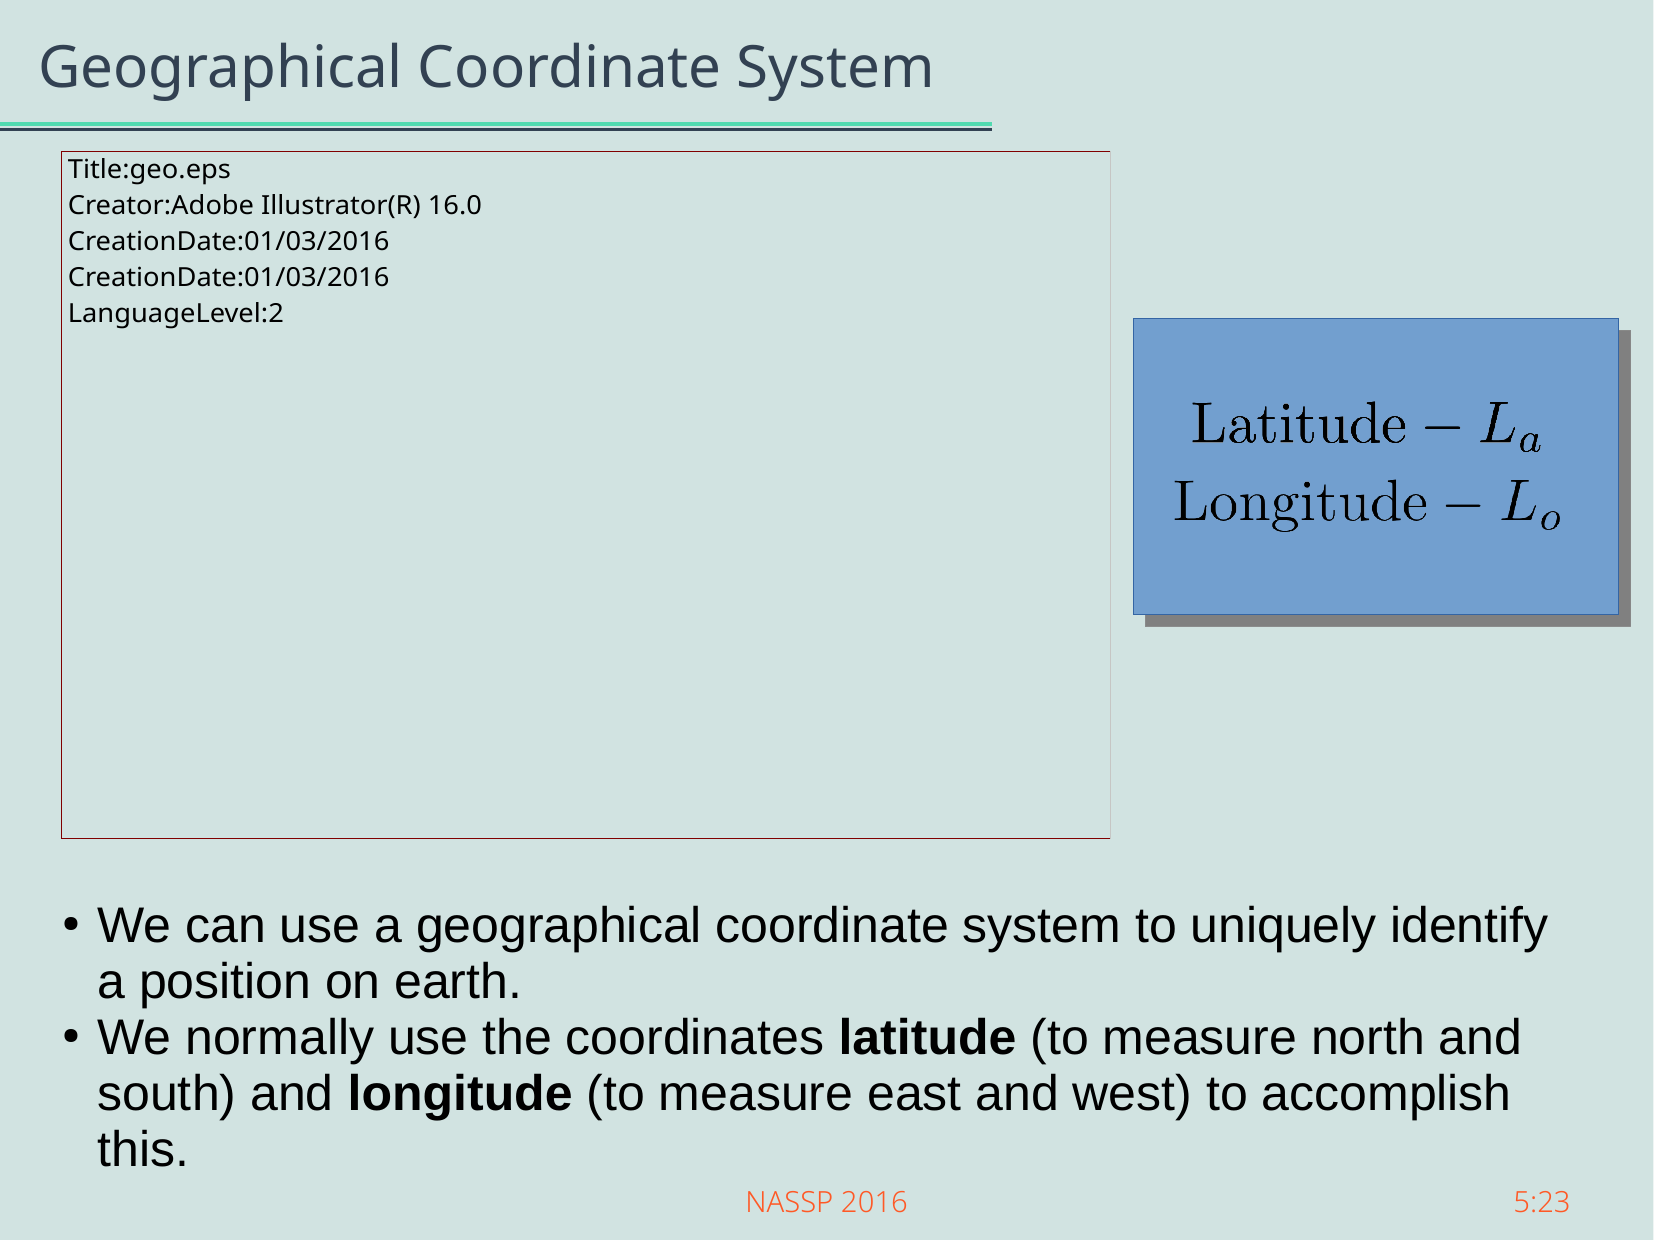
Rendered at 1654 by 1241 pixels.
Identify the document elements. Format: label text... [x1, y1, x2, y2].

picture [1192, 401, 1541, 452]
picture [59, 148, 1111, 839]
text_box [1133, 318, 1619, 615]
picture [1174, 479, 1560, 532]
text_box We can use a geographical coordinate system to uniquely identify a position on earth. We normally use the coordinates latitude (to measure north and south) and longitude (to measure east and west) to accomplish this. [47, 890, 1583, 1184]
text_box Geographical Coordinate System [23, 17, 1063, 101]
